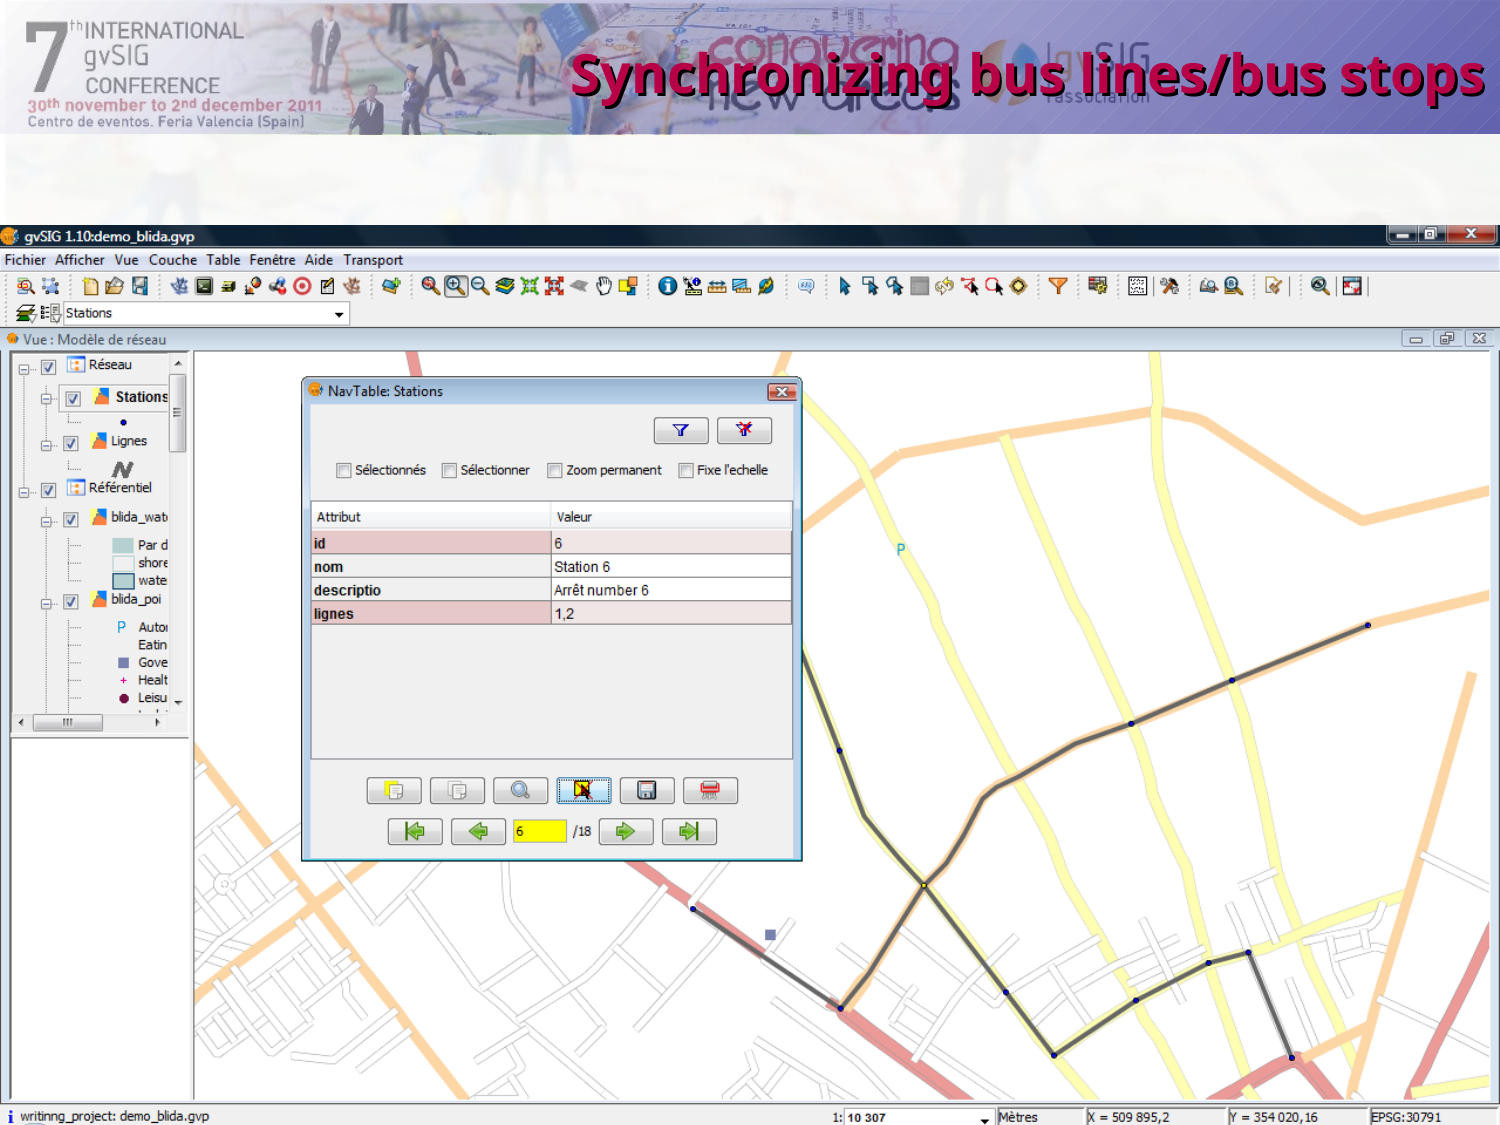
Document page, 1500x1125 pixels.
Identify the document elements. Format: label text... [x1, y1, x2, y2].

title Synchronizing bus lines/bus stops [0, 0, 1500, 134]
picture [0, 134, 1500, 1125]
